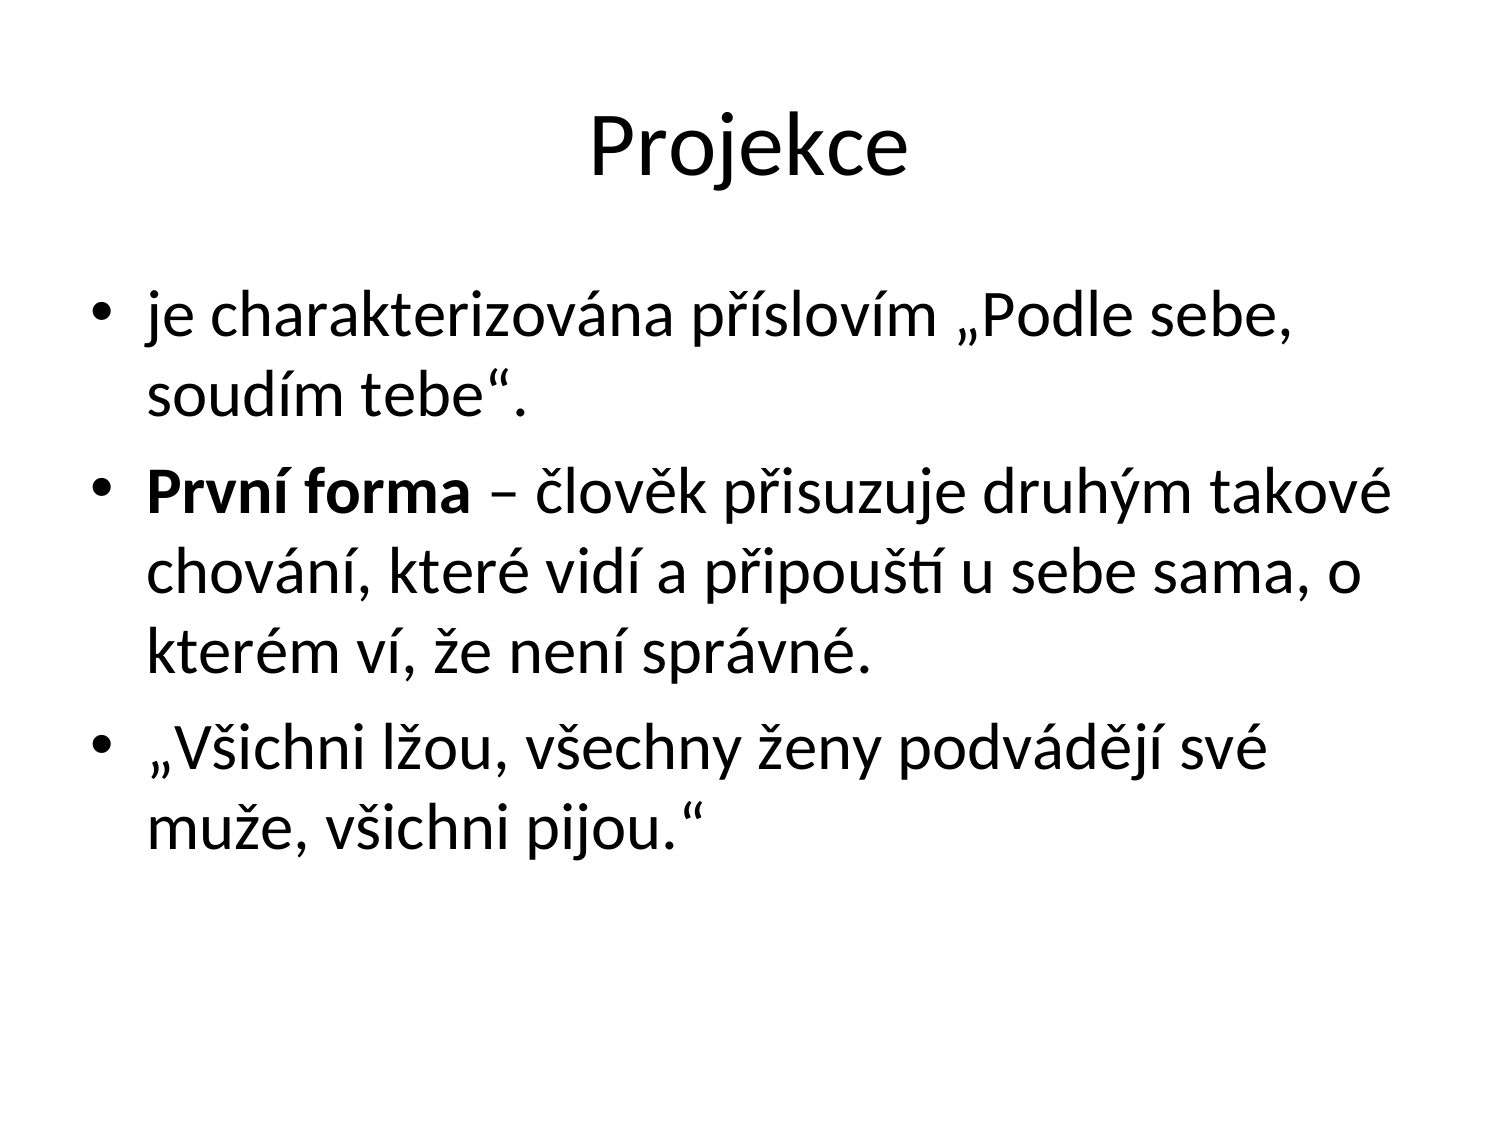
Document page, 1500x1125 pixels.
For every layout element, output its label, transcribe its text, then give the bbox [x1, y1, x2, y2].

title Projekce [75, 45, 1426, 233]
list je charakterizována příslovím „Podle sebe, soudím tebe“. První forma – člověk přisuzuje druhým takové chování, které vidí a připouští u sebe sama, o kterém ví, že není správné. „Všichni lžou, všechny ženy podvádějí své muže, všichni pijou.“ [75, 262, 1426, 1006]
